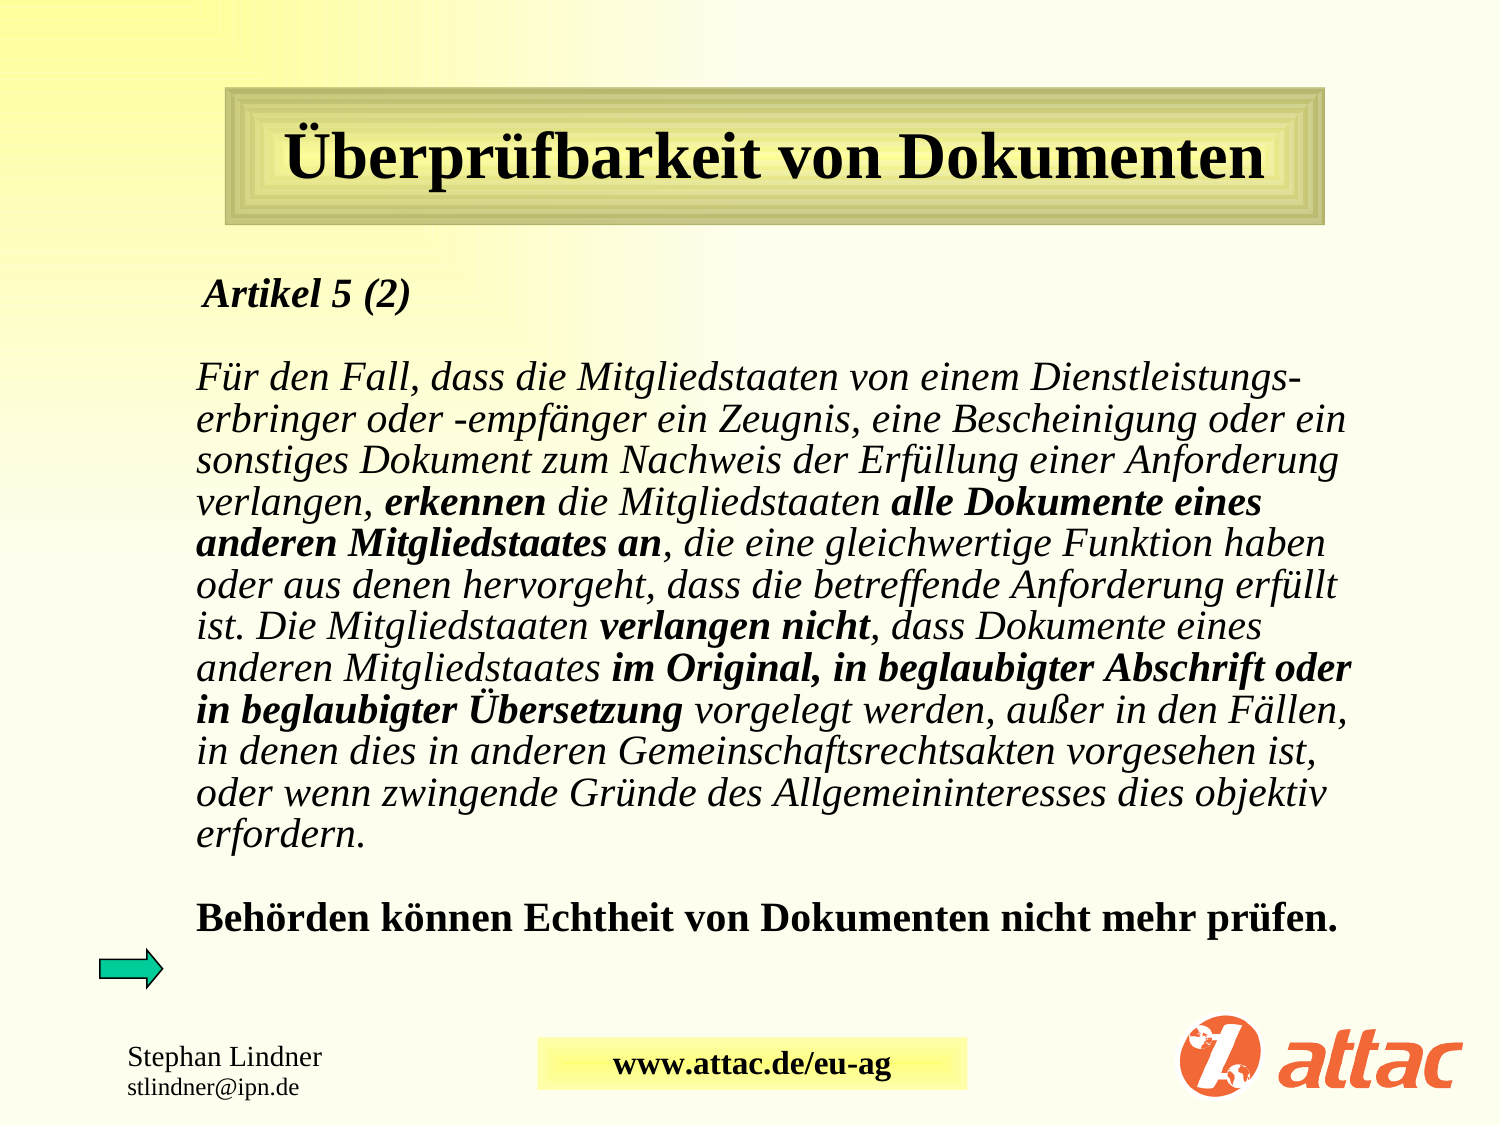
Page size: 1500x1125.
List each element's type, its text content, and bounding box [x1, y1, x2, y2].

title Überprüfbarkeit von Dokumenten [224, 87, 1325, 224]
list Artikel 5 (2) Für den Fall, dass die Mitgliedstaaten von einem Dienstleistungs-erbringer oder -empfänger ein Zeugnis, eine Bescheinigung oder ein sonstiges Dokument zum Nachweis der Erfüllung einer Anforderung verlangen, erkennen die Mitgliedstaaten alle Dokumente eines anderen Mitgliedstaates an, die eine gleichwertige Funktion haben oder aus denen hervorgeht, dass die betreffende Anforderung erfüllt ist. Die Mitgliedstaaten verlangen nicht, dass Dokumente eines anderen Mitgliedstaates im Original, in beglaubigter Abschrift oder in beglaubigter Übersetzung vorgelegt werden, außer in den Fällen, in denen dies in anderen Gemeinschaftsrechtsakten vorgesehen ist, oder wenn zwingende Gründe des Allgemeininteresses dies objektiv erfordern. Behörden können Echtheit von Dokumenten nicht mehr prüfen. [125, 224, 1401, 1038]
picture [1175, 1012, 1463, 1101]
text_box www.attac.de/eu-ag [537, 1037, 968, 1090]
text_box Stephan Lindner stlindner@ipn.de [112, 1032, 338, 1109]
